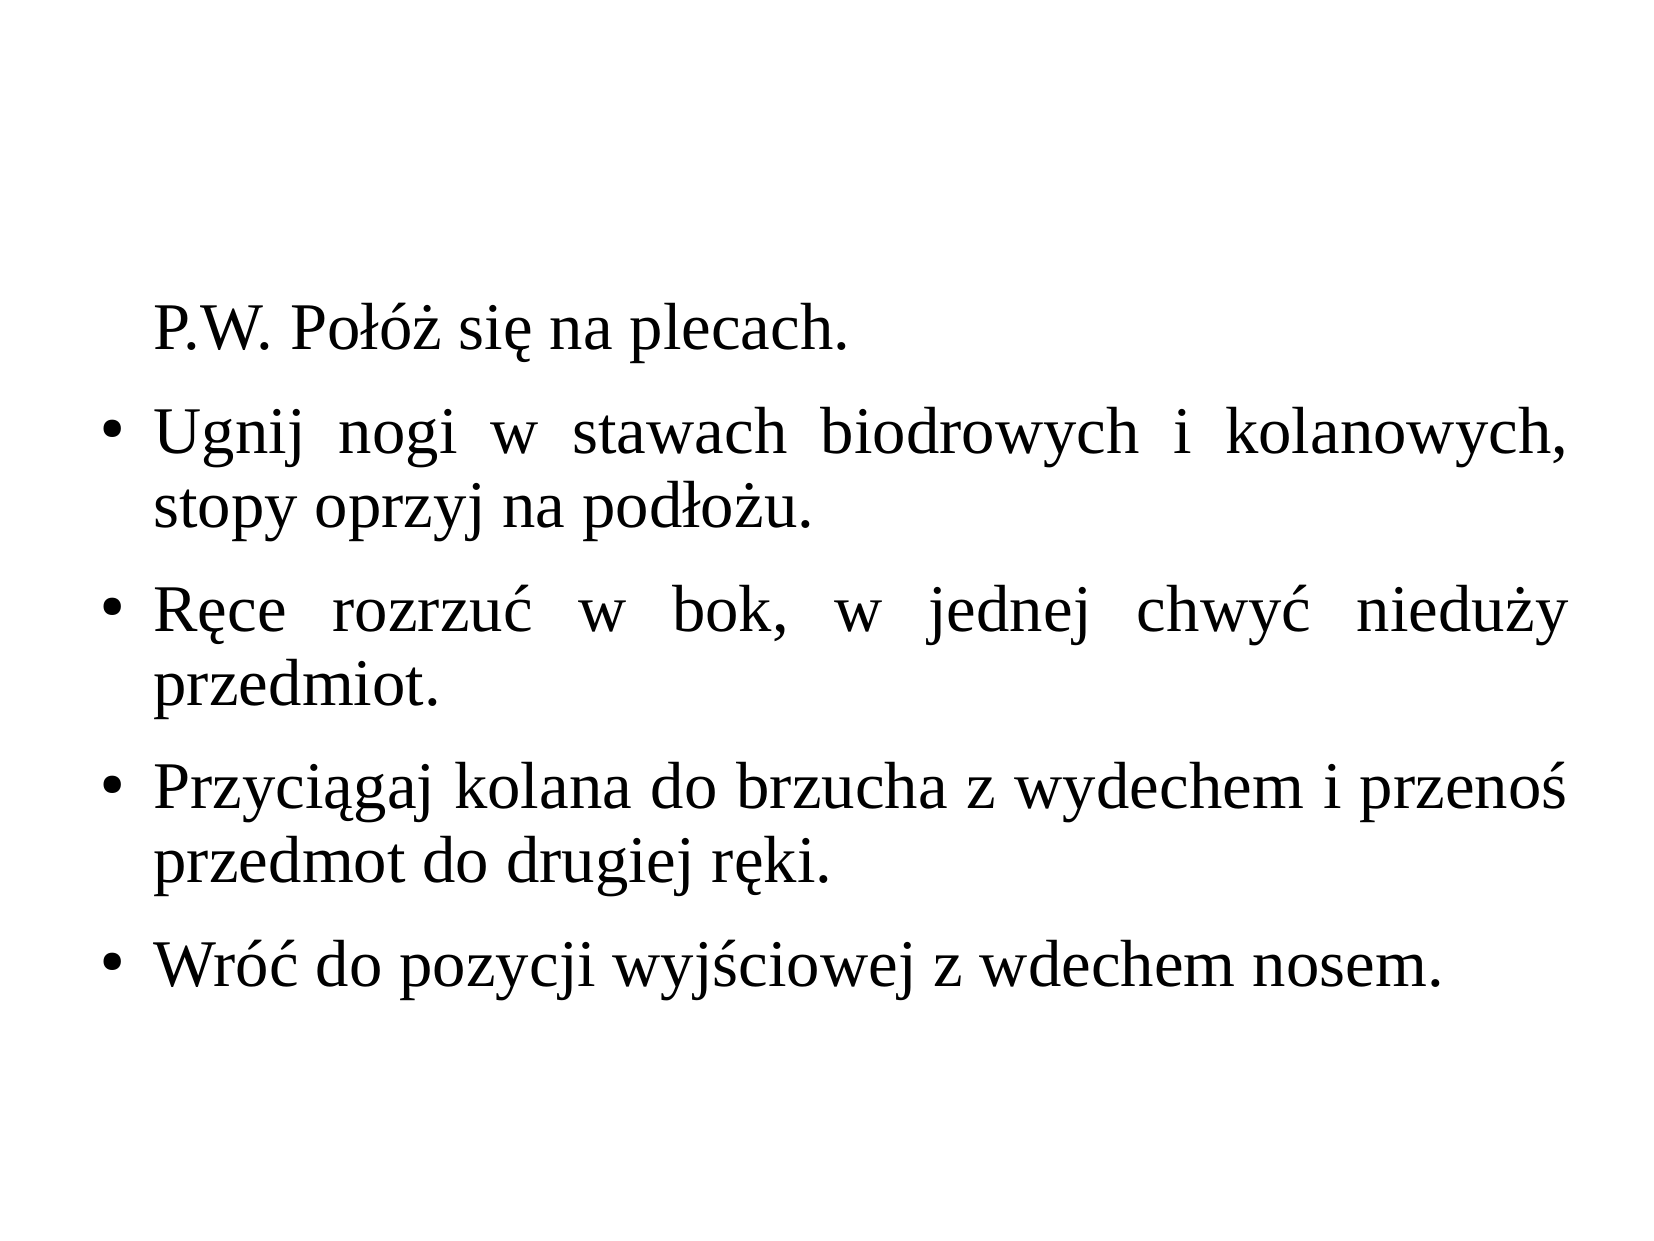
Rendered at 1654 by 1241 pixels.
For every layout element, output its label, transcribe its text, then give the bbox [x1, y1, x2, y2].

list P.W. Połóż się na plecach. Ugnij nogi w stawach biodrowych i kolanowych, stopy oprzyj na podłożu. Ręce rozrzuć w bok, w jednej chwyć nieduży przedmiot. Przyciągaj kolana do brzucha z wydechem i przenoś przedmot do drugiej ręki. Wróć do pozycji wyjściowej z wdechem nosem. [82, 290, 1571, 1221]
